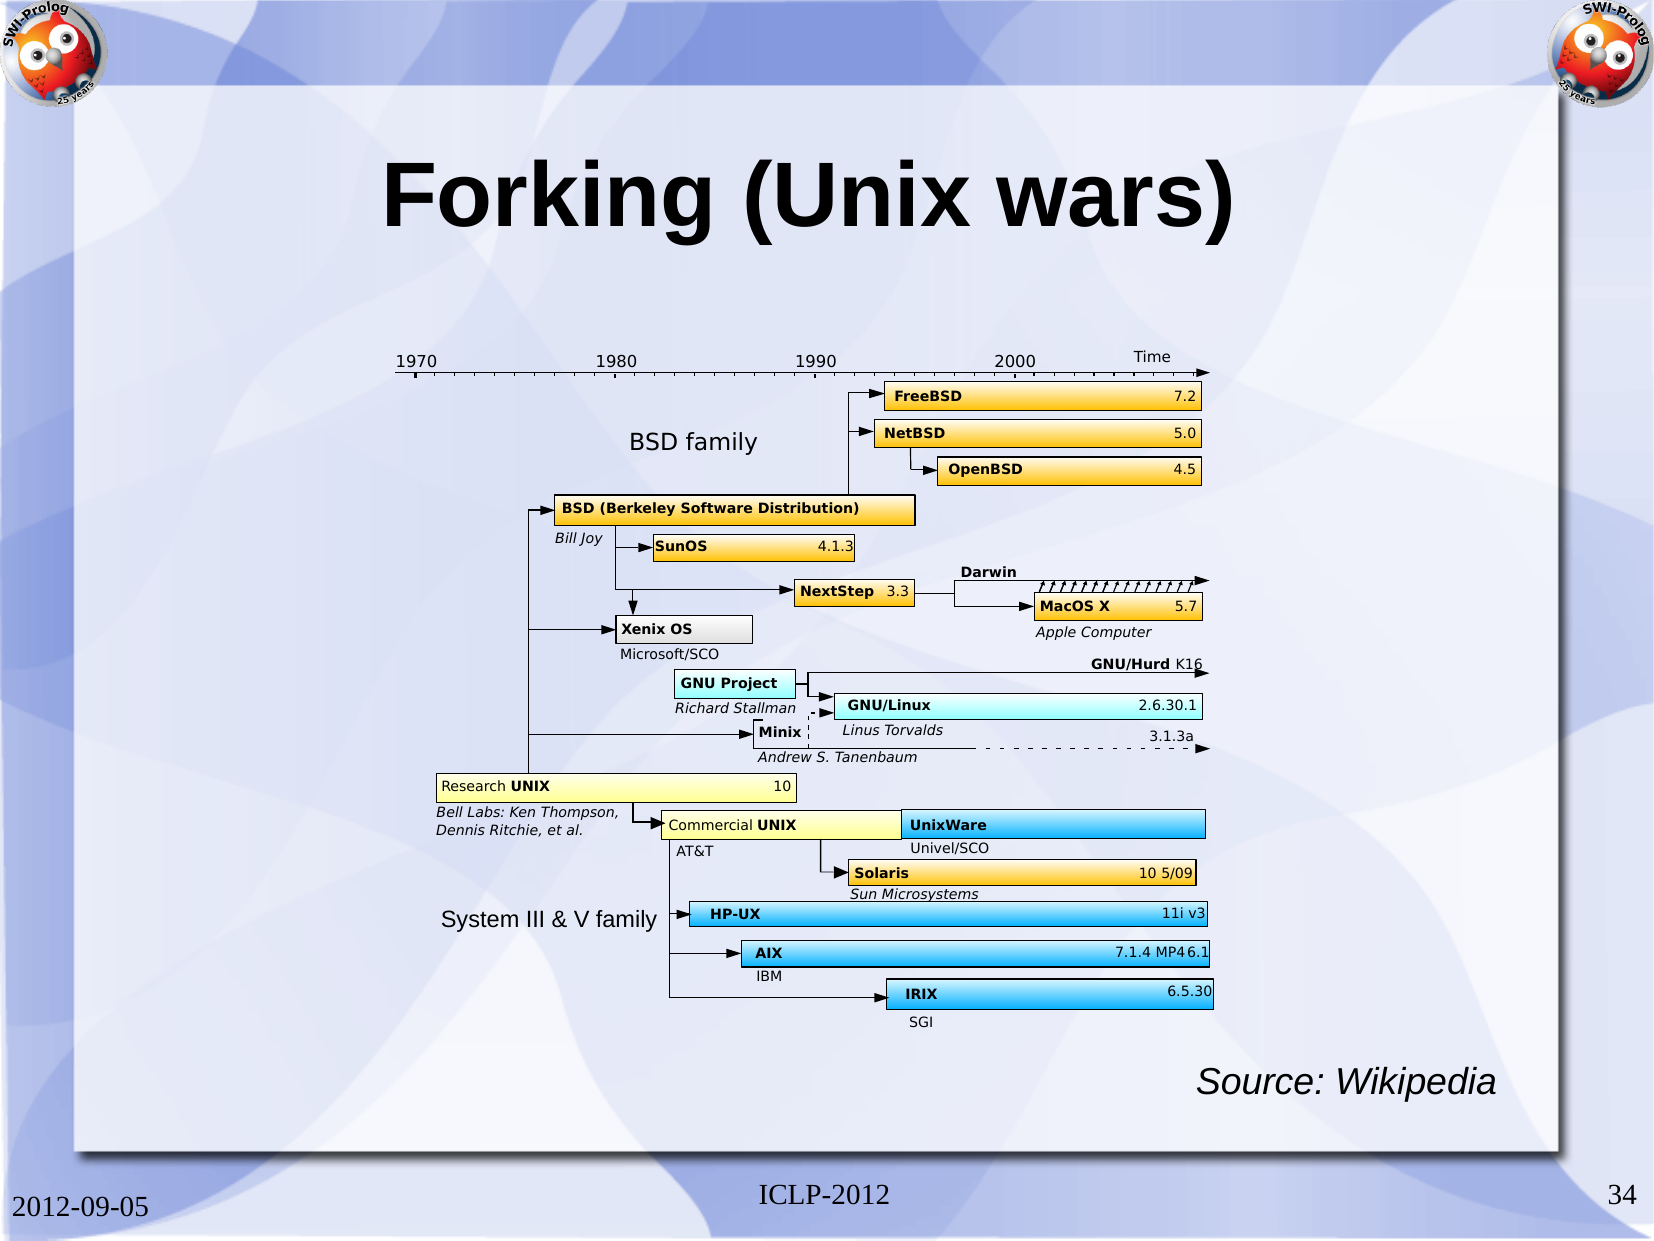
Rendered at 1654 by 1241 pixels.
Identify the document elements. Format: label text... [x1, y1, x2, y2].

text_box Source: Wikipedia [1181, 1053, 1512, 1111]
title Forking (Unix wars) [82, 90, 1536, 298]
picture [0, 0, 1654, 1241]
